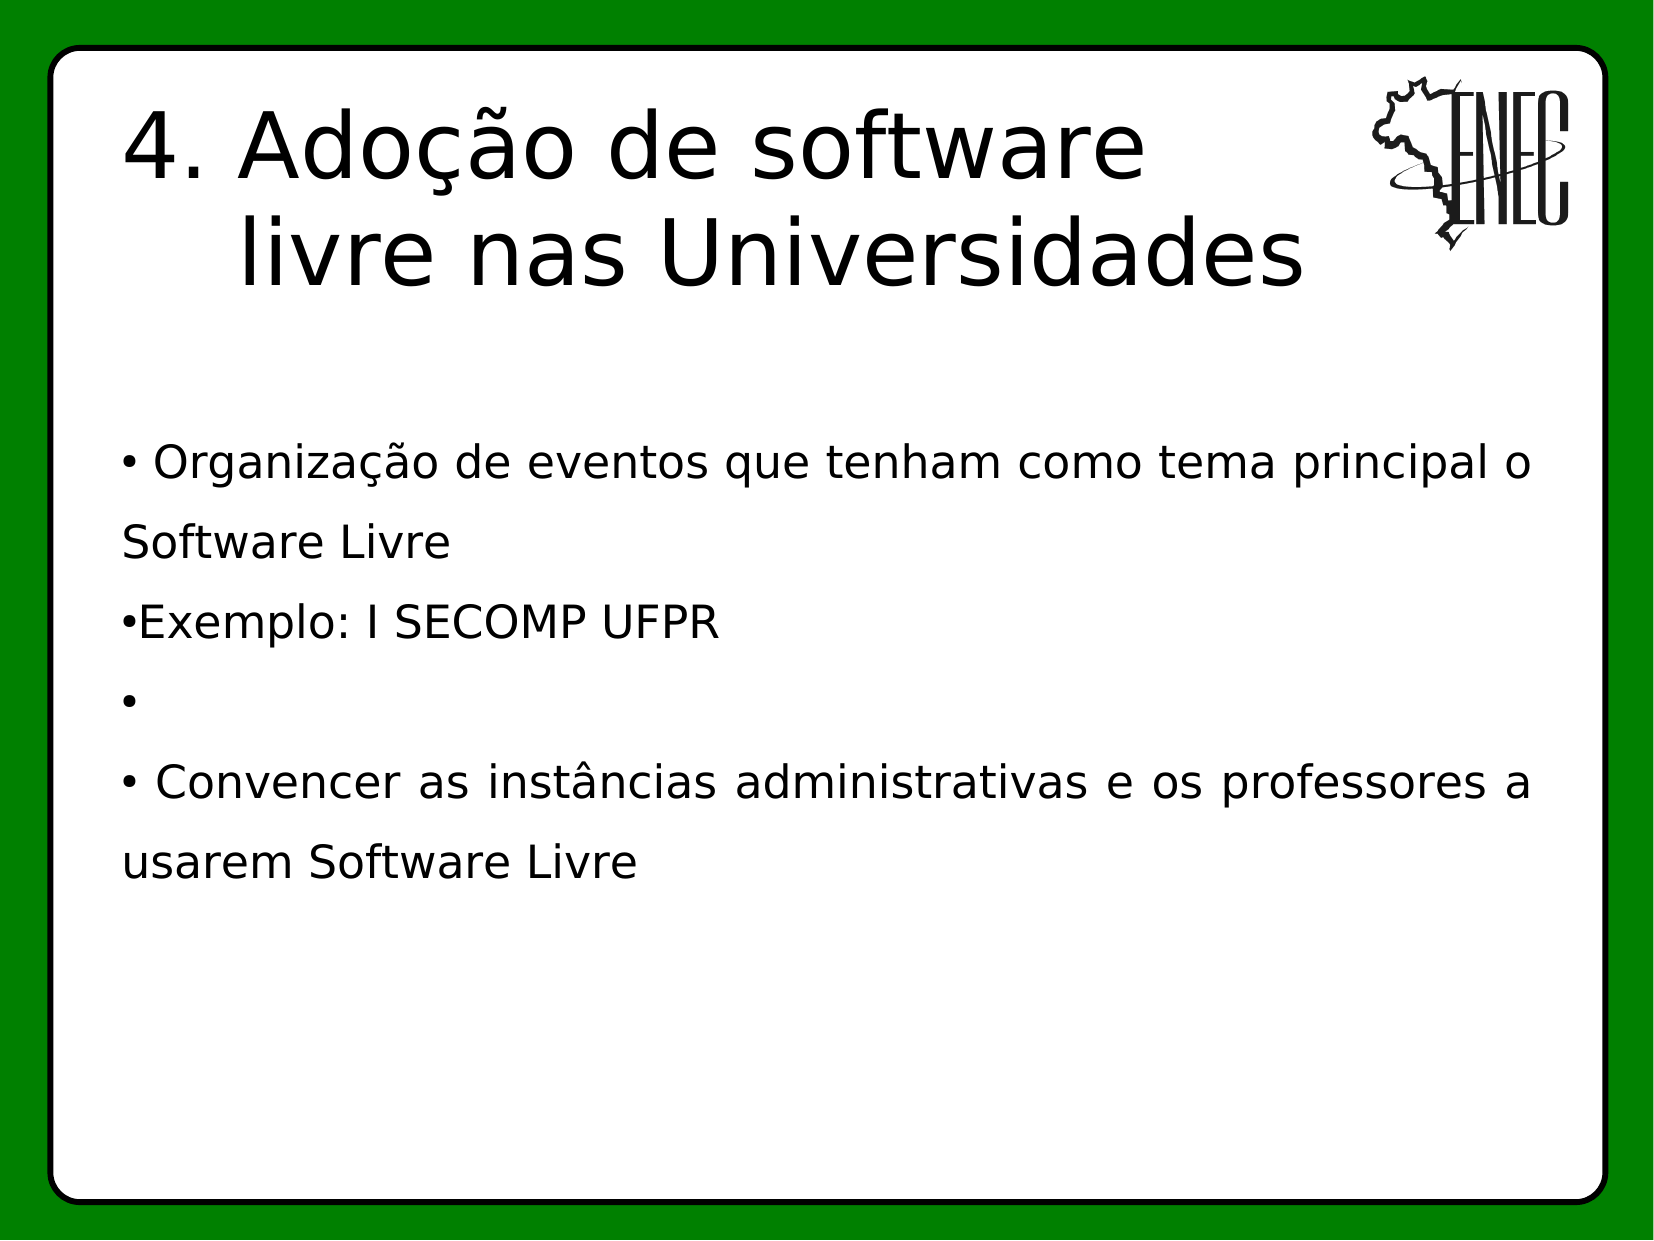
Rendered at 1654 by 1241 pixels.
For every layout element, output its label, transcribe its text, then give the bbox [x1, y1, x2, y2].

picture [1367, 71, 1574, 273]
list Organização de eventos que tenham como tema principal o Software Livre Exemplo: I SECOMP UFPR Convencer as instâncias administrativas e os professores a usarem Software Livre [121, 409, 1534, 1192]
title 4. Adoção de software livre nas Universidades [121, 93, 1534, 308]
